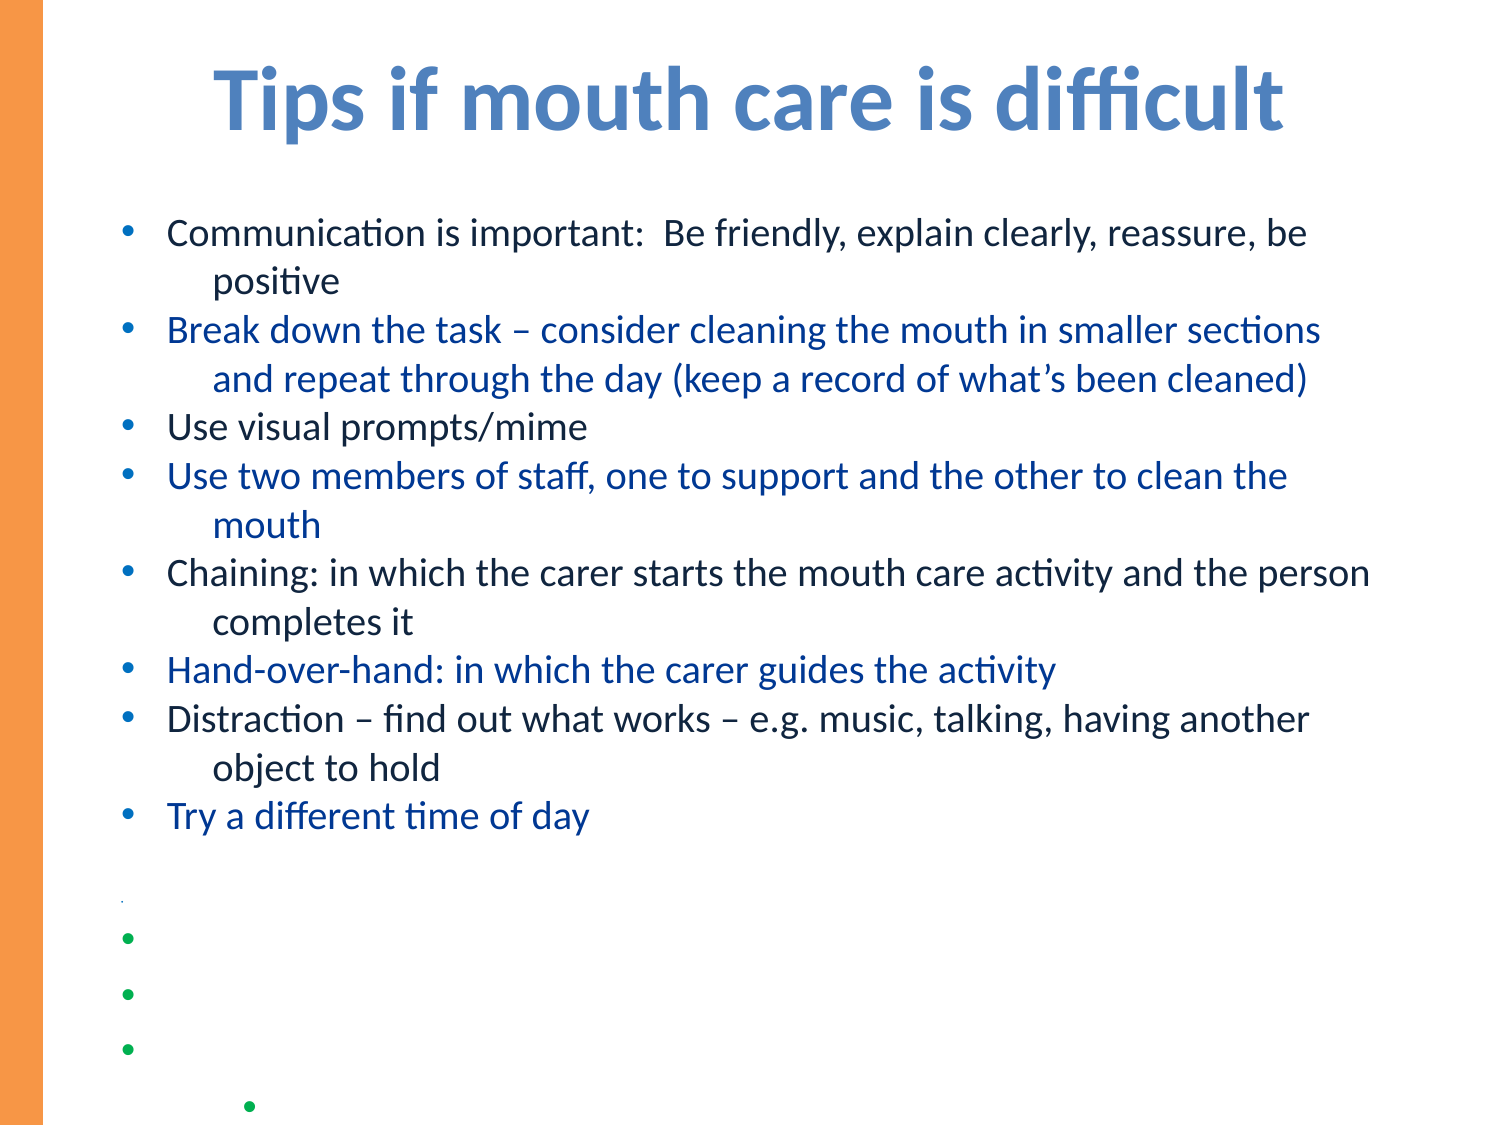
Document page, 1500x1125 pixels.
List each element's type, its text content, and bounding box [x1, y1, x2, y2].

list Communication is important: Be friendly, explain clearly, reassure, be positive Break down the task – consider cleaning the mouth in smaller sections and repeat through the day (keep a record of what’s been cleaned) Use visual prompts/mime Use two members of staff, one to support and the other to clean the mouth Chaining: in which the carer starts the mouth care activity and the person completes it Hand-over-hand: in which the carer guides the activity Distraction – find out what works – e.g. music, talking, having another object to hold Try a different time of day [106, 174, 1394, 857]
text_box [0, 0, 41, 1125]
title Tips if mouth care is difficult [75, 0, 1426, 188]
